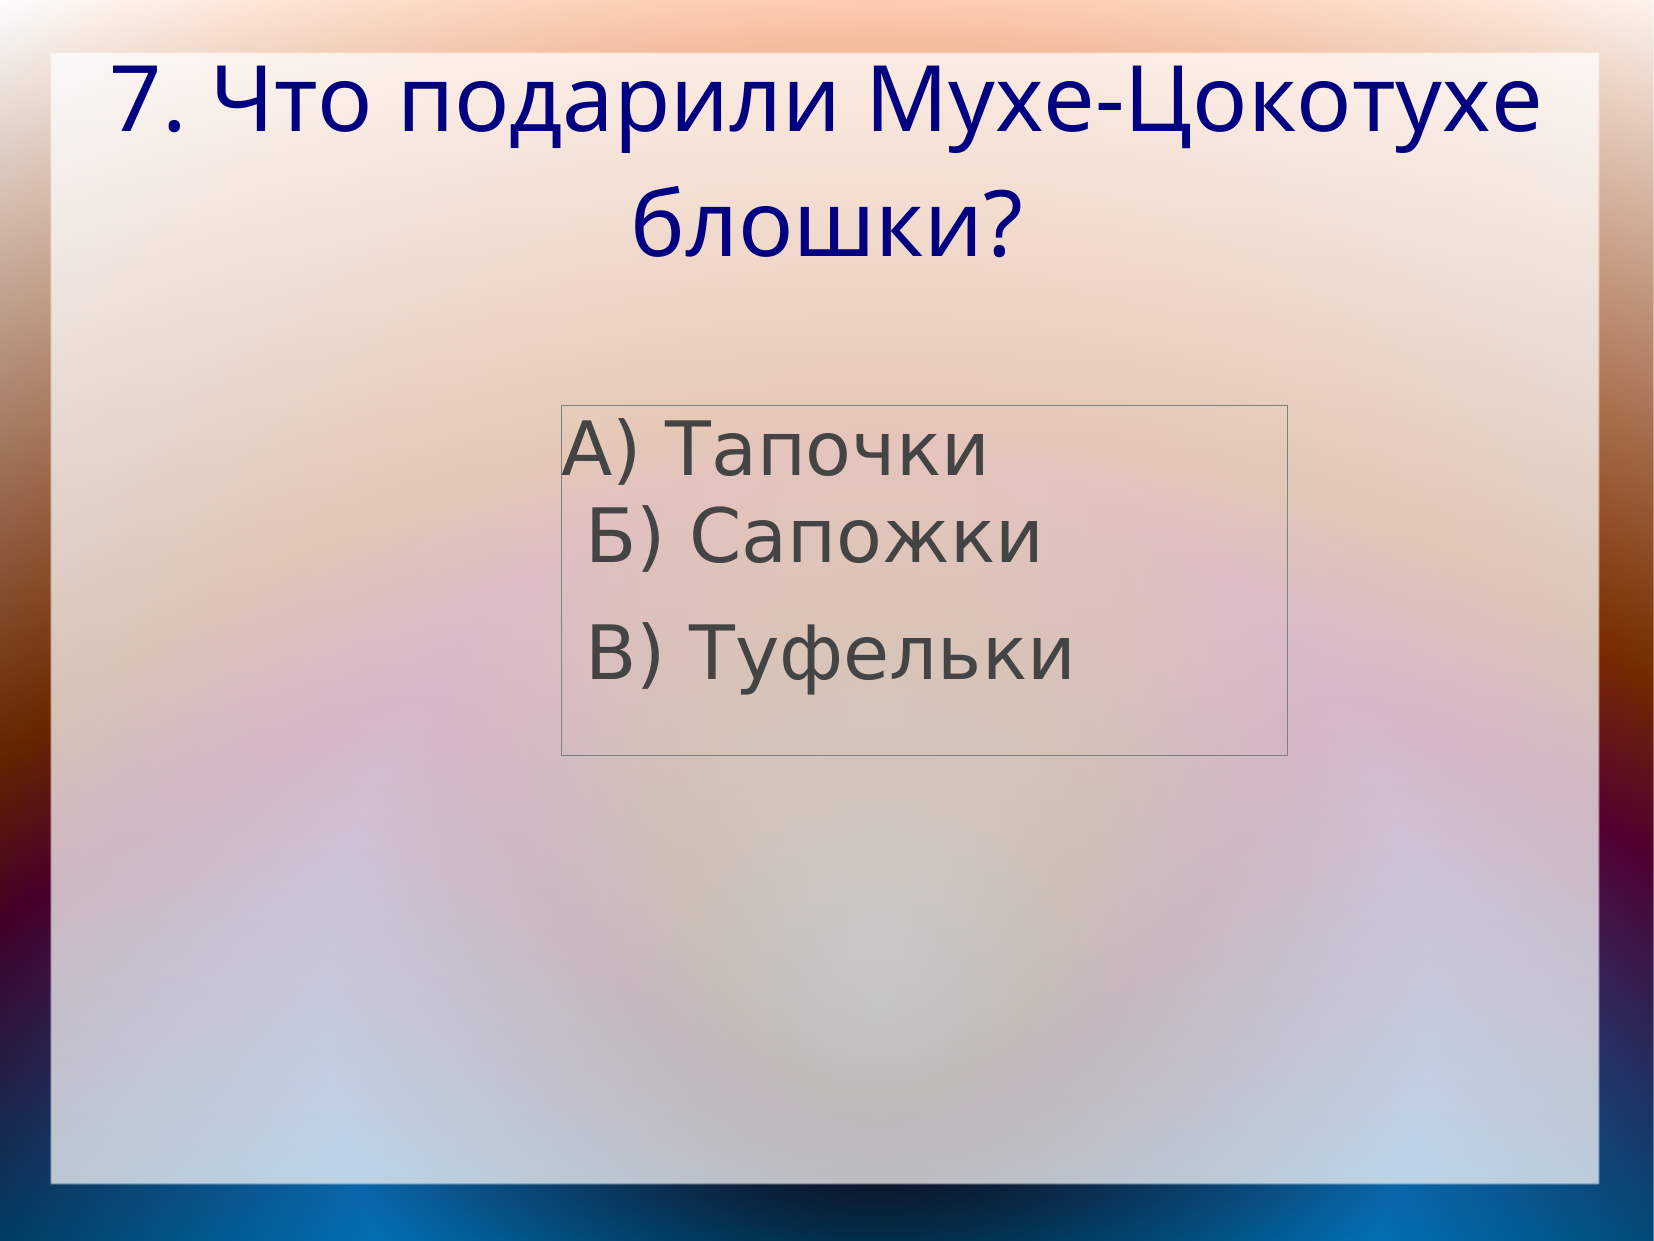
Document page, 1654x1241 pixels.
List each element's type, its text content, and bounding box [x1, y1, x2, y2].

title 7. Что подарили Мухе-Цокотухе блошки? [82, 0, 1571, 415]
picture [0, 0, 1654, 1241]
list А) Тапочки Б) Сапожки В) Туфельки [561, 405, 1288, 756]
